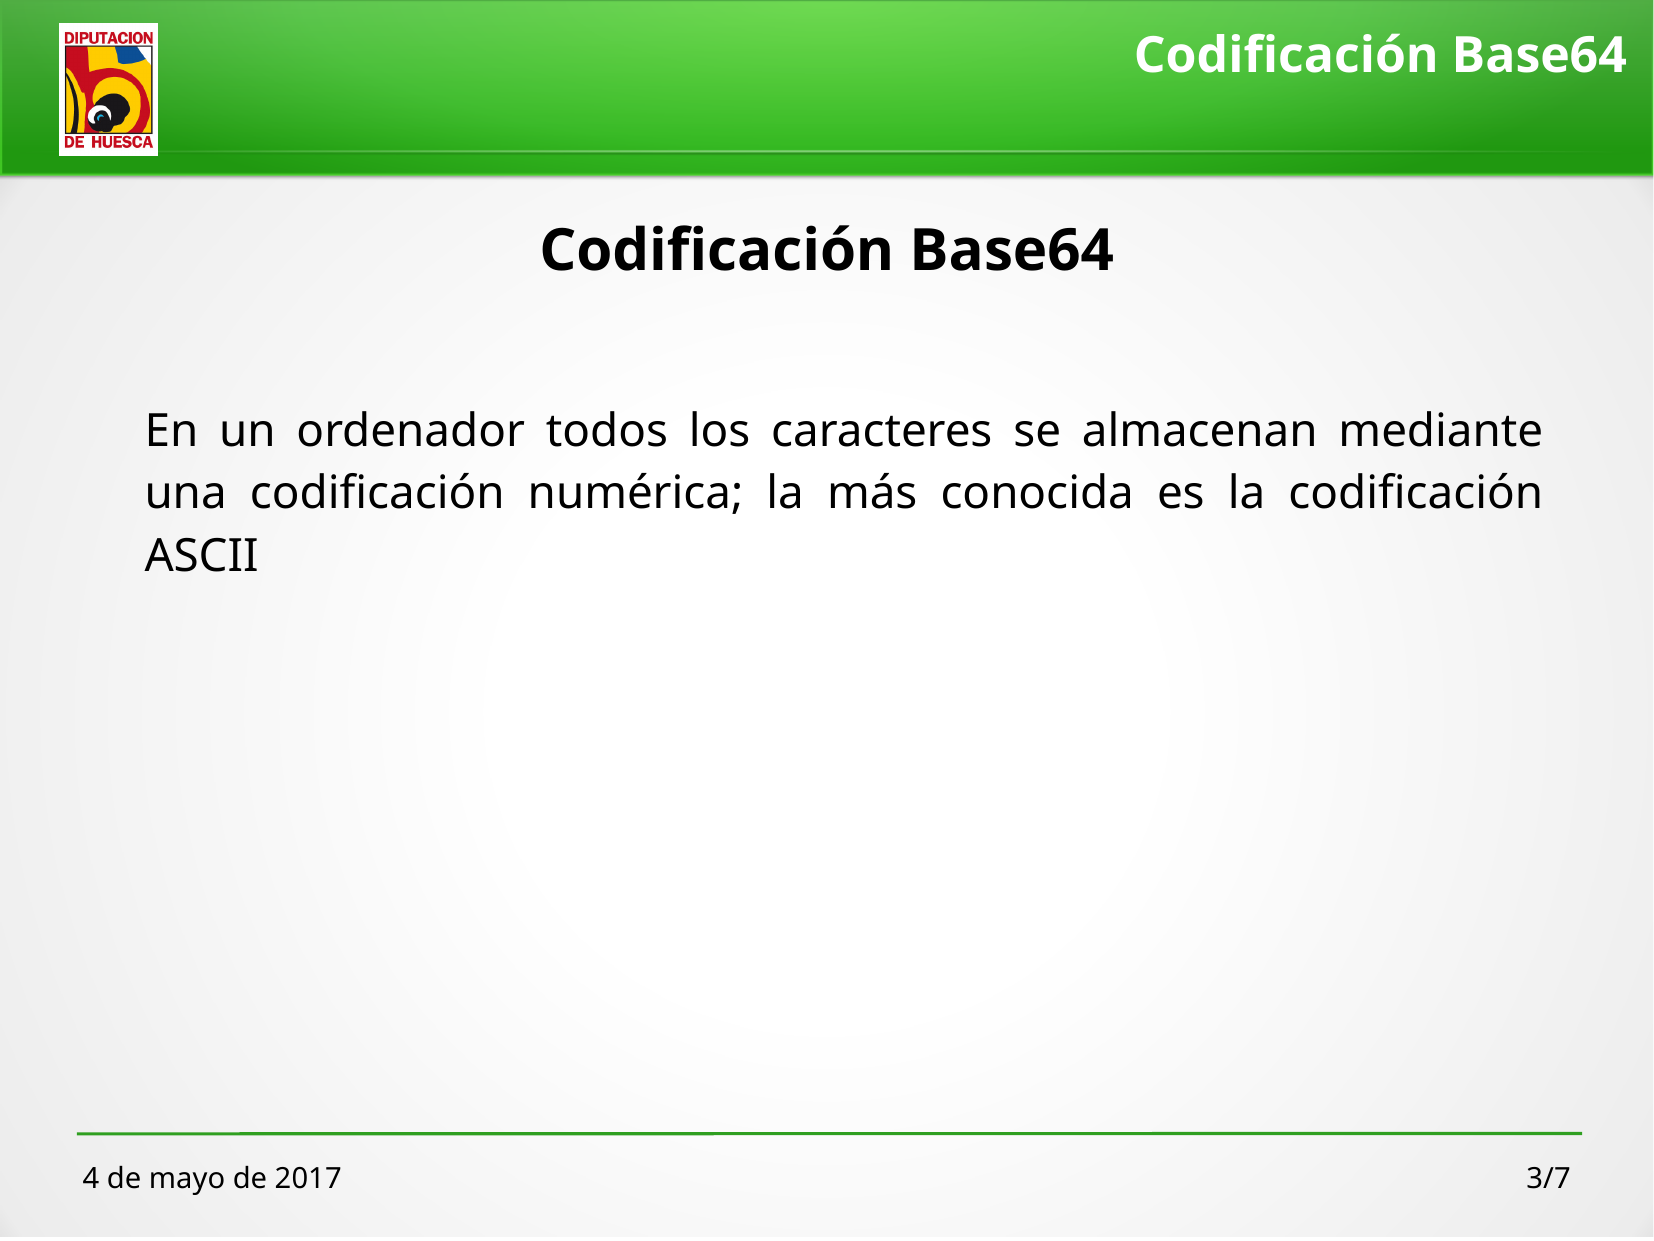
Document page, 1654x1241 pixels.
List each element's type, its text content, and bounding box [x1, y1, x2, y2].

picture [0, 0, 1654, 1237]
text_box Codificación Base64 [448, 12, 1642, 153]
text_box Codificación Base64 [94, 200, 1560, 1040]
